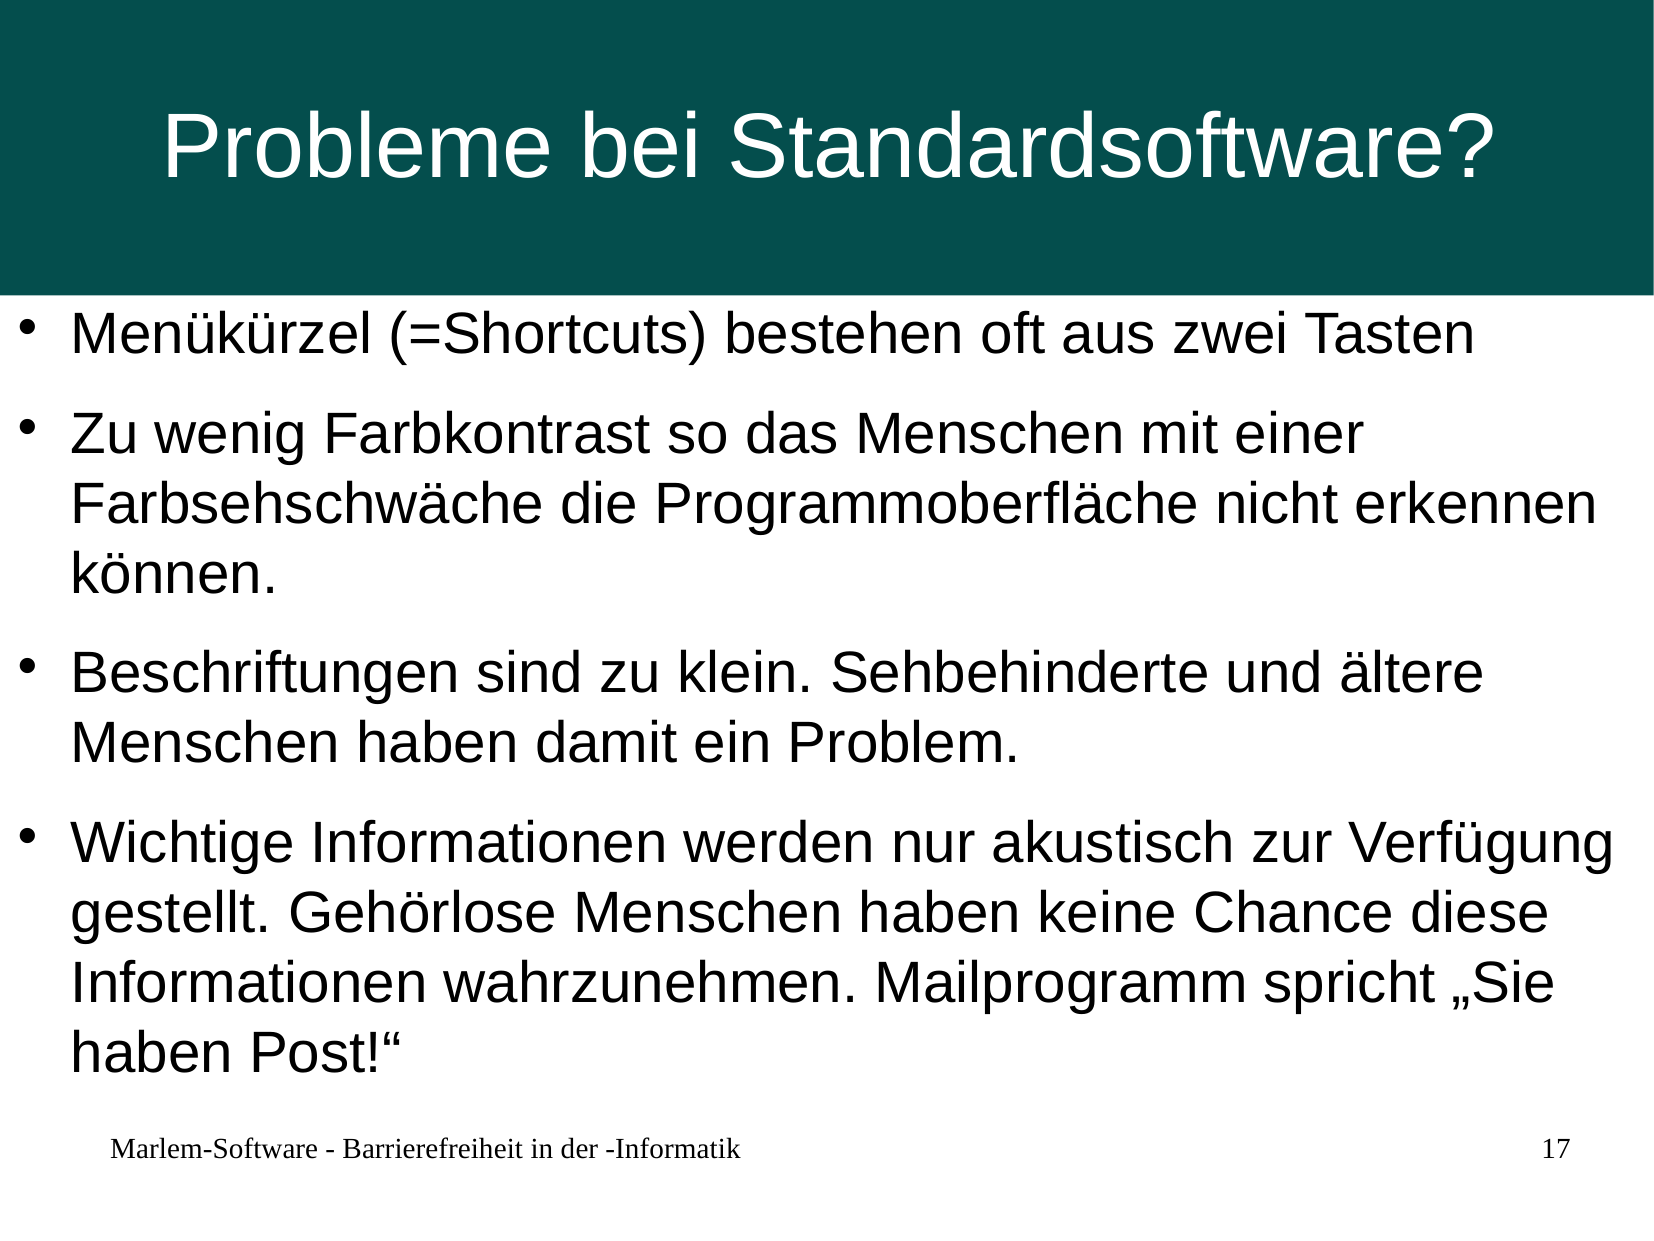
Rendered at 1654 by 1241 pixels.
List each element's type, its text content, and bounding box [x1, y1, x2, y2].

title Probleme bei Standardsoftware? [0, 0, 1654, 295]
list Menükürzel (=Shortcuts) bestehen oft aus zwei Tasten Zu wenig Farbkontrast so das Menschen mit einer Farbsehschwäche die Programmoberfläche nicht erkennen können. Beschriftungen sind zu klein. Sehbehinderte und ältere Menschen haben damit ein Problem. Wichtige Informationen werden nur akustisch zur Verfügung gestellt. Gehörlose Menschen haben keine Chance diese Informationen wahrzunehmen. Mailprogramm spricht „Sie haben Post!“ [0, 295, 1654, 1123]
